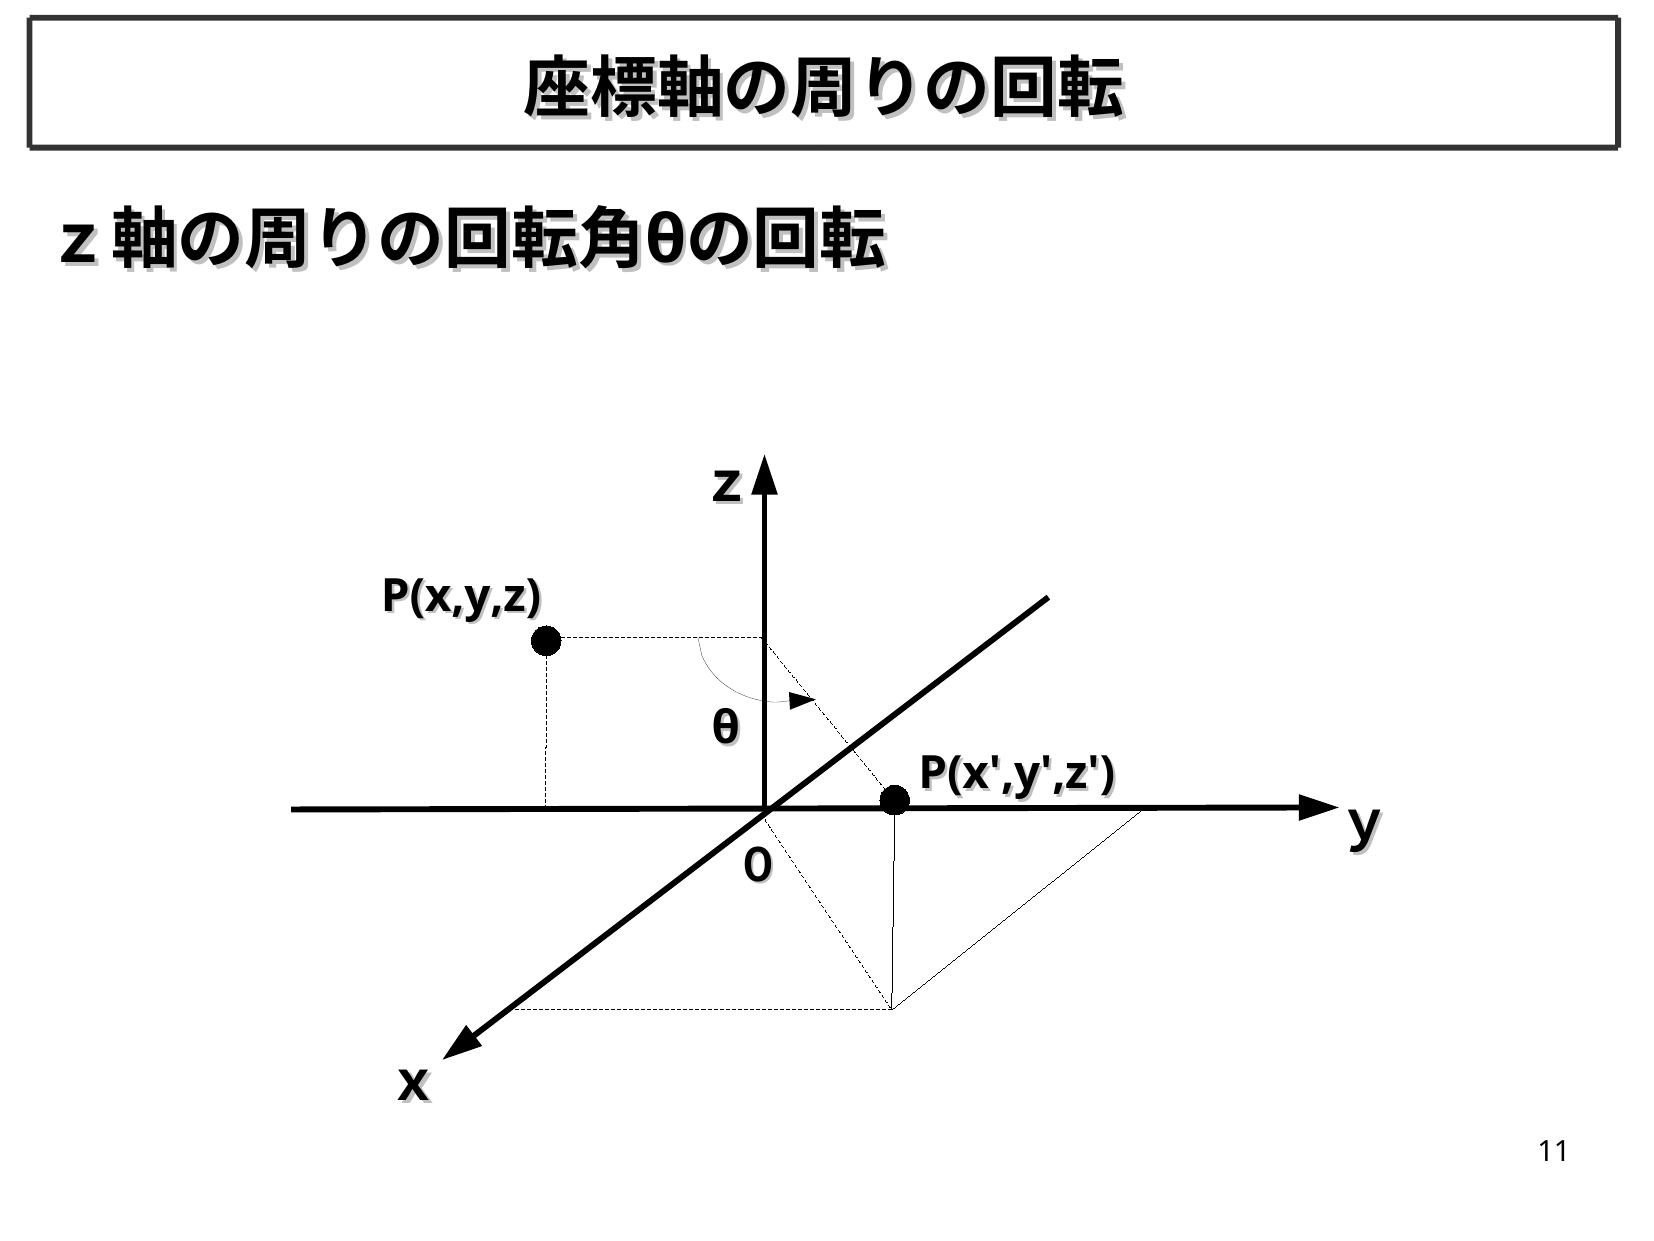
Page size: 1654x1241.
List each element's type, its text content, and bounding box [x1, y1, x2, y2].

text_box ｘ [372, 1029, 467, 1134]
text_box P(x,y,z) [366, 555, 603, 642]
text_box ｙ [1322, 769, 1418, 875]
text_box ０ [720, 820, 804, 908]
text_box θ [696, 687, 792, 792]
text_box P(x',y',z') [903, 732, 1188, 819]
text_box [879, 785, 903, 815]
text_box ｚ軸の周りの回転角θの回転 [29, 177, 945, 266]
text_box 座標軸の周りの回転 [29, 17, 1619, 148]
text_box [531, 625, 562, 656]
text_box ｚ [685, 431, 780, 536]
